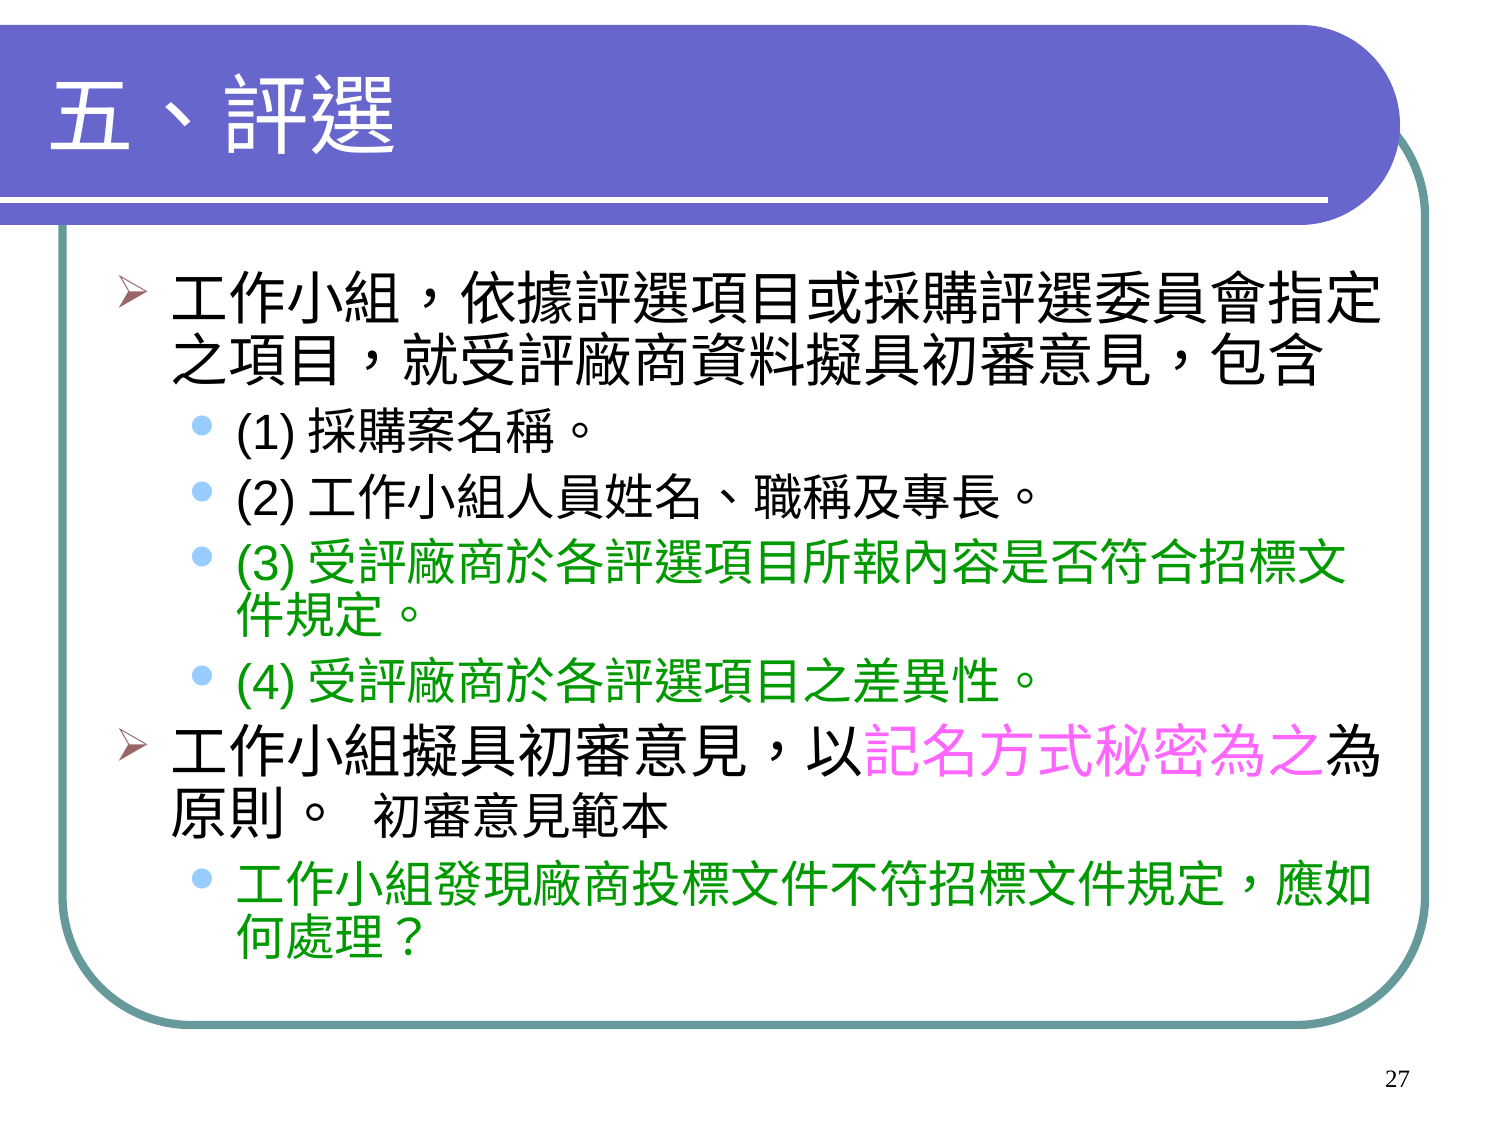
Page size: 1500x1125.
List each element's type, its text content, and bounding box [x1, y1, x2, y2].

text_box <編號> [1074, 1025, 1426, 1101]
list 工作小組，依據評選項目或採購評選委員會指定之項目，就受評廠商資料擬具初審意見，包含 (1)採購案名稱。 (2)工作小組人員姓名、職稱及專長。 (3)受評廠商於各評選項目所報內容是否符合招標文件規定。 (4)受評廠商於各評選項目之差異性。 工作小組擬具初審意見，以記名方式秘密為之為原則。 初審意見範本 工作小組發現廠商投標文件不符招標文件規定，應如何處理？ [99, 262, 1401, 988]
title 五、評選 [31, 37, 1347, 188]
